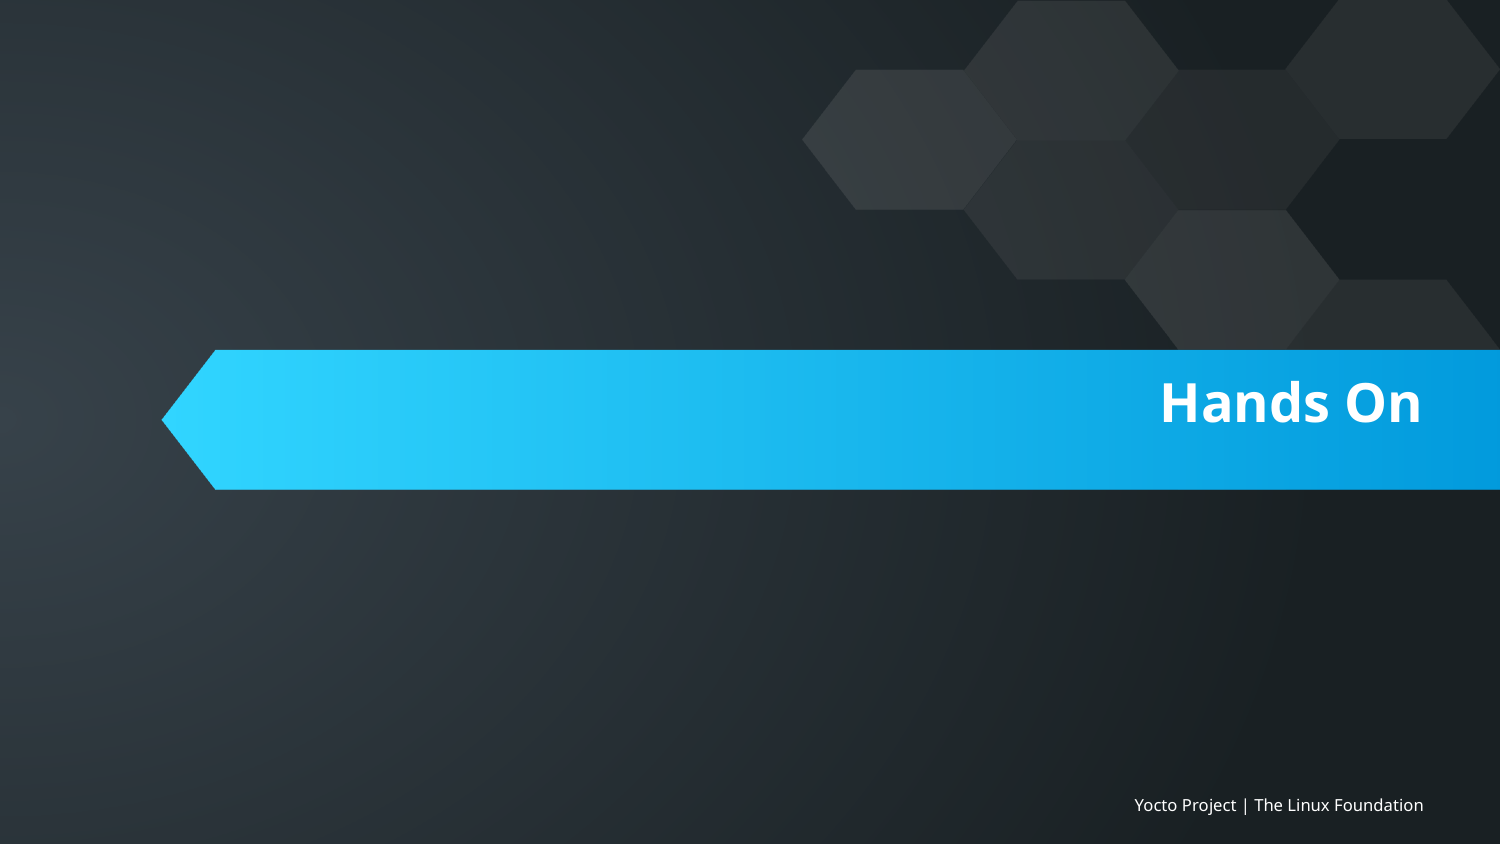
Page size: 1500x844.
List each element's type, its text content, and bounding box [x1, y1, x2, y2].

title Hands On [300, 368, 1424, 476]
picture [0, 0, 1500, 844]
